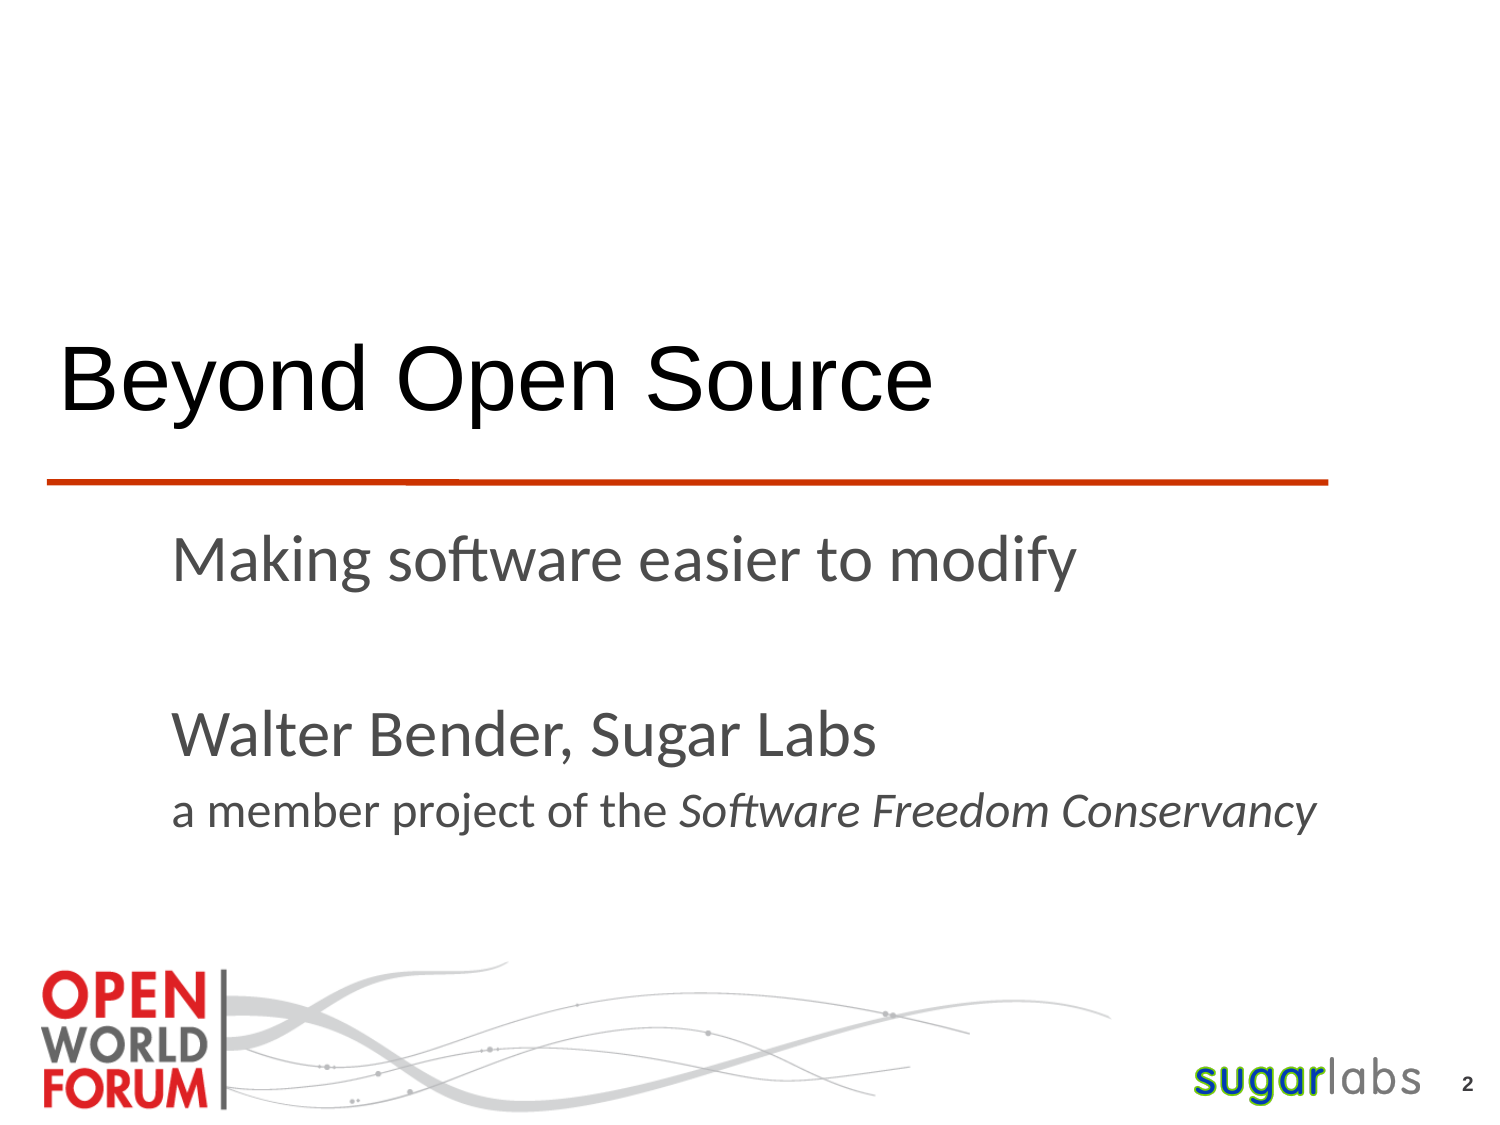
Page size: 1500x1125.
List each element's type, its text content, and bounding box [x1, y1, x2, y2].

title Beyond Open Source [59, 284, 1409, 473]
picture [41, 957, 1112, 1119]
list Making software easier to modify Walter Bender, Sugar Labs a member project of the Software Freedom Conservancy [59, 531, 1409, 932]
picture [1194, 1057, 1420, 1106]
